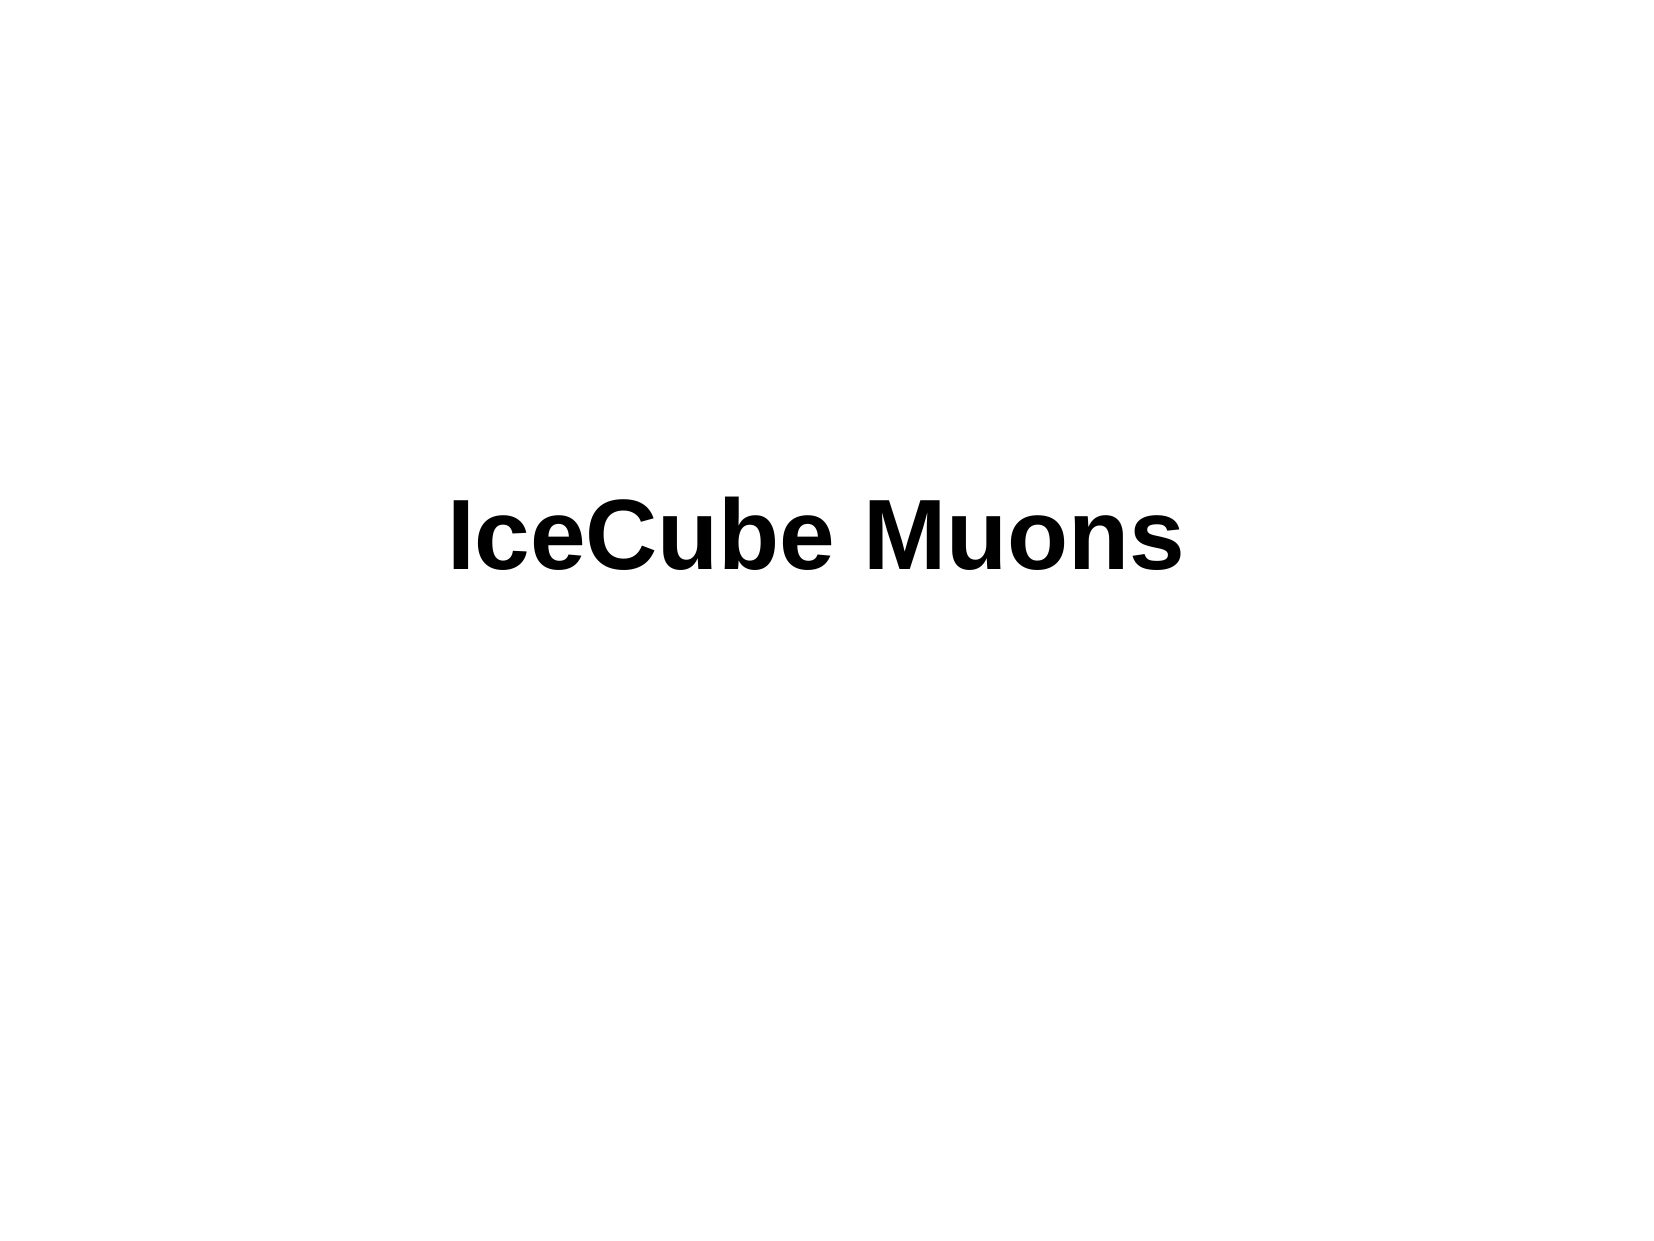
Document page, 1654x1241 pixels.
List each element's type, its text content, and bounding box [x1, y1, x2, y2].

text_box IceCube Muons [432, 471, 1201, 638]
